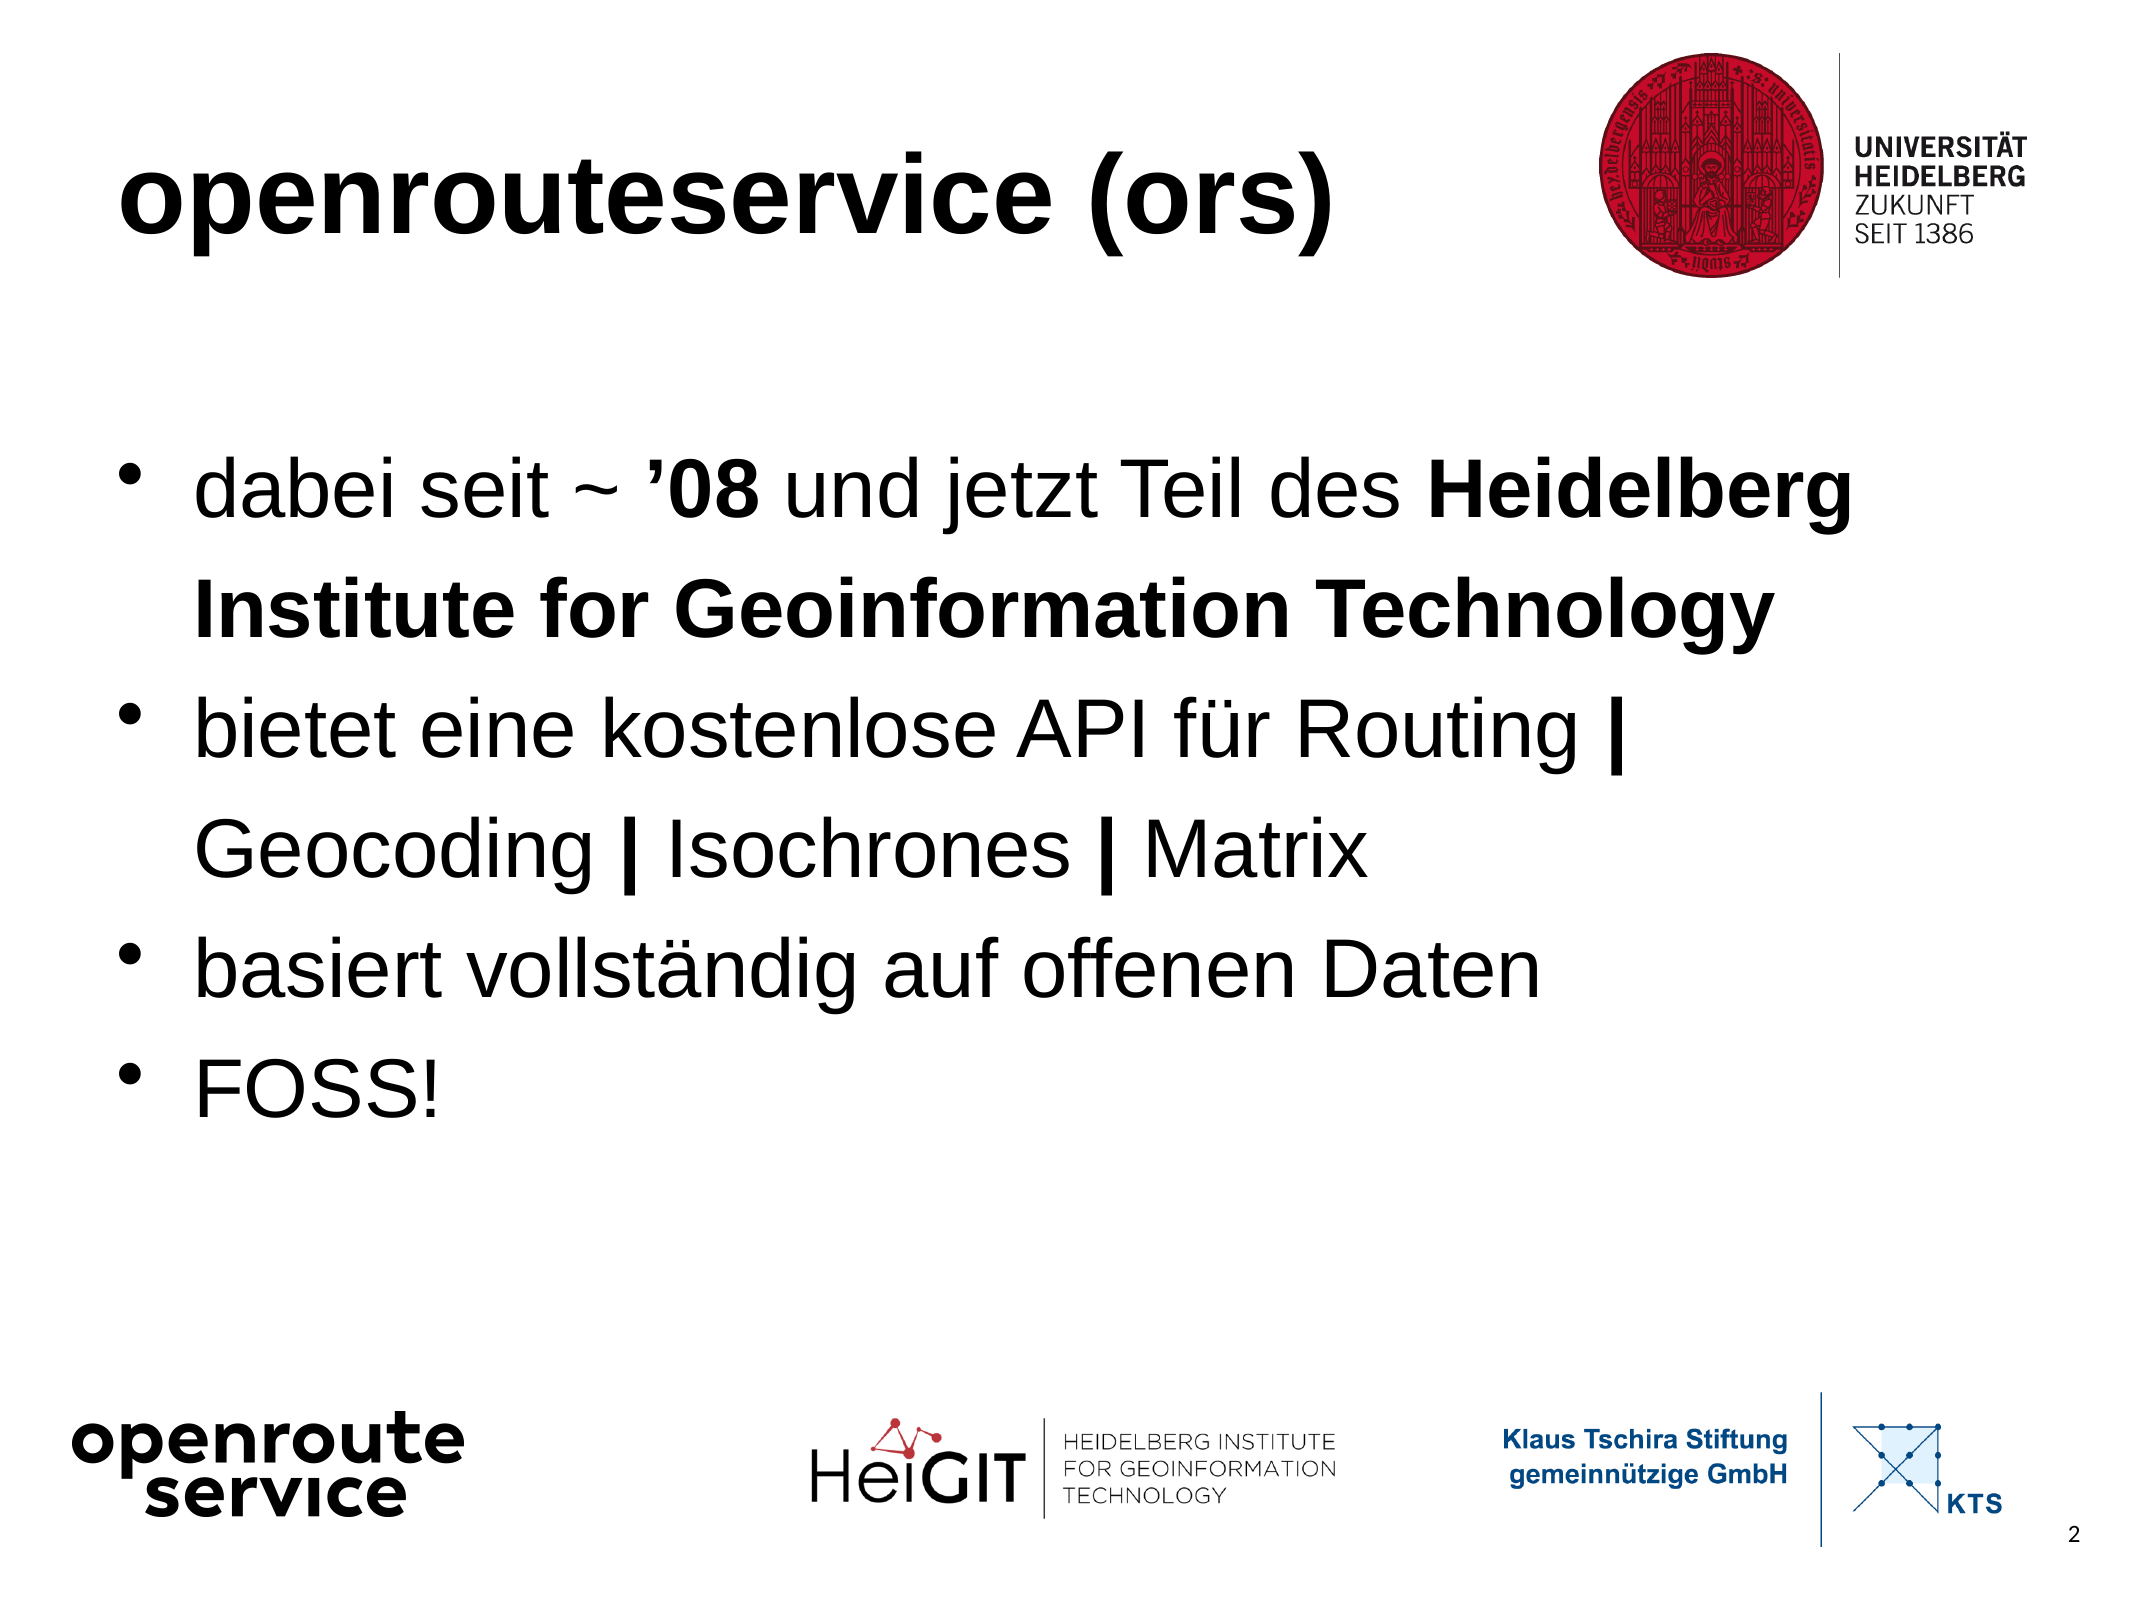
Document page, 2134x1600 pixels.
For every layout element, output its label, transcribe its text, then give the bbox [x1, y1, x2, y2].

picture [797, 1395, 1349, 1533]
text_box dabei seit ~ ’08 und jetzt Teil des Heidelberg Institute for Geoinformation Technology bietet eine kostenlose API für Routing | Geocoding | Isochrones | Matrix basiert vollständig auf offenen Daten FOSS! [105, 402, 2029, 1146]
picture [1474, 1330, 2034, 1597]
picture [72, 1411, 464, 1517]
picture [1599, 53, 2027, 278]
text_box openrouteservice (ors) [106, 109, 1349, 268]
